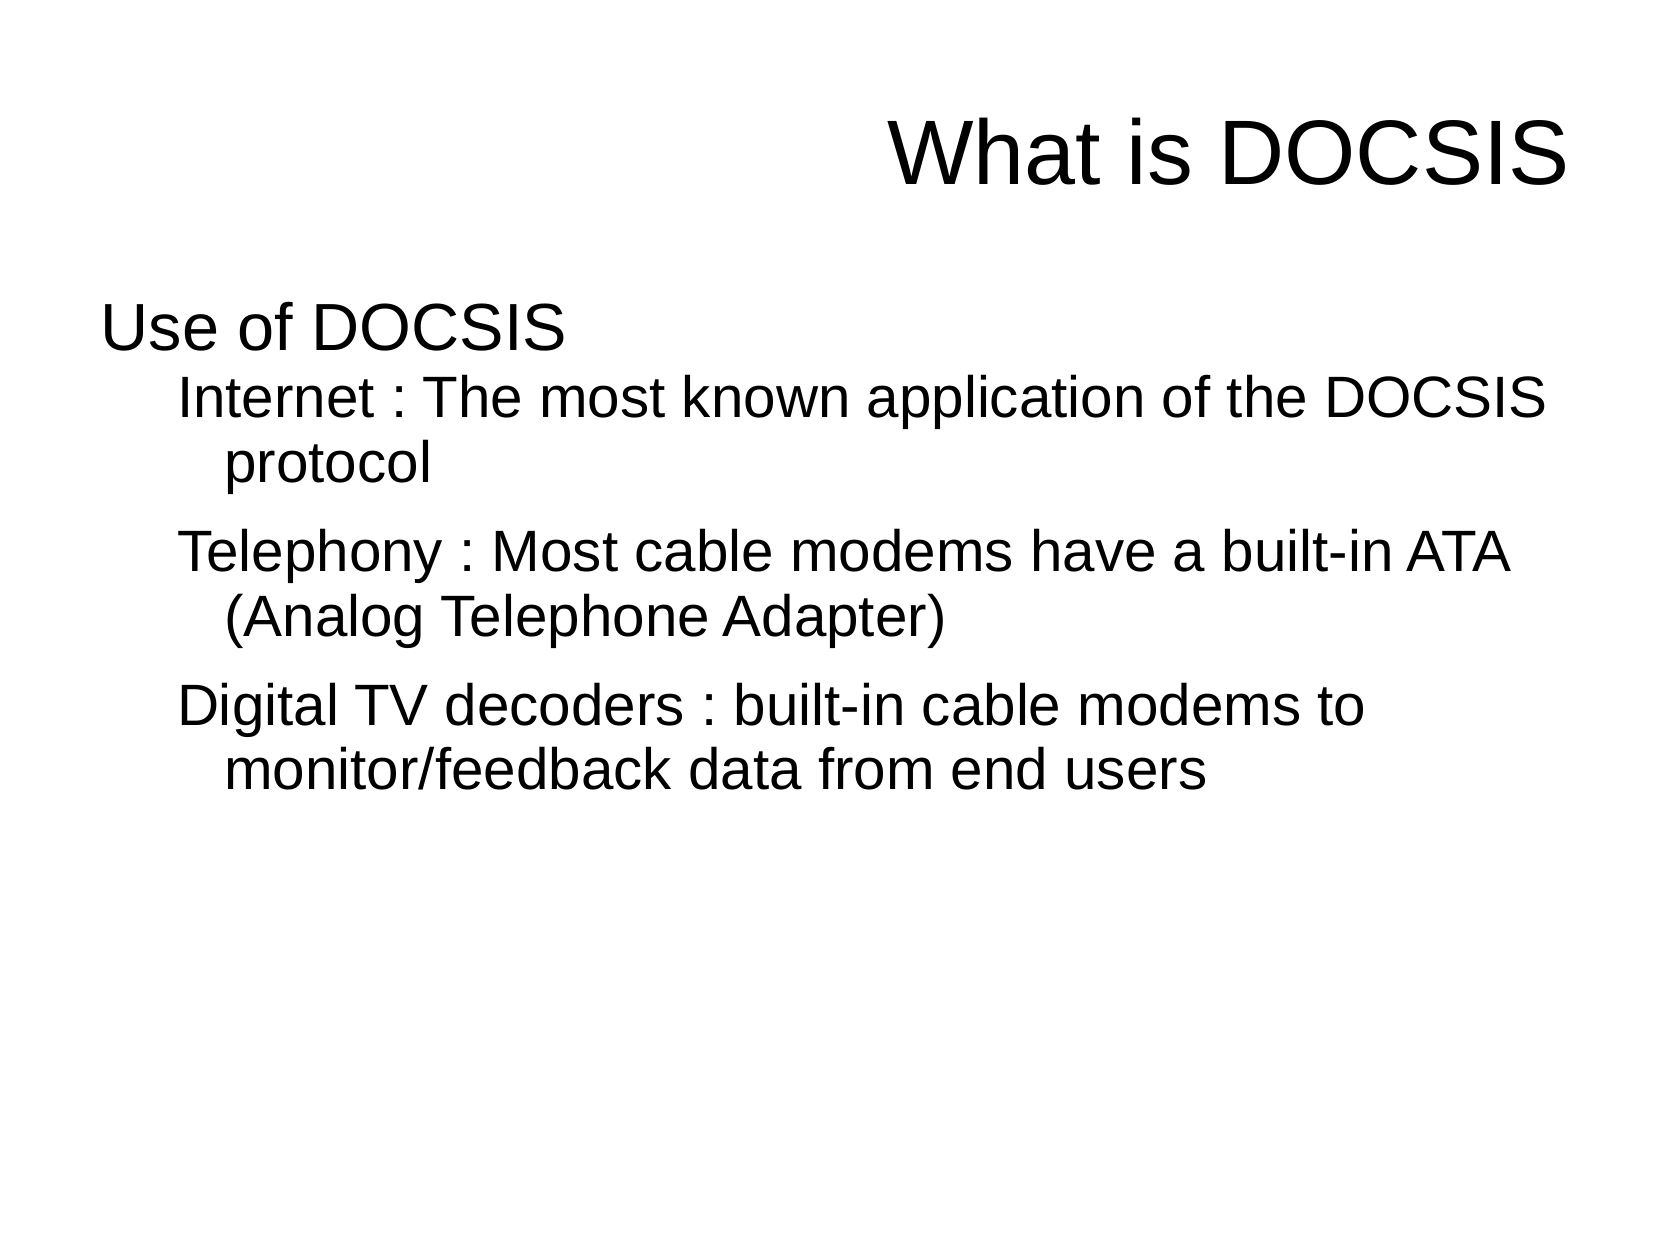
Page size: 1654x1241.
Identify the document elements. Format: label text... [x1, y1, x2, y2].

list Use of DOCSIS Internet : The most known application of the DOCSIS protocol Telephony : Most cable modems have a built-in ATA (Analog Telephone Adapter) Digital TV decoders : built-in cable modems to monitor/feedback data from end users [82, 290, 1571, 1109]
title What is DOCSIS [82, 49, 1571, 257]
